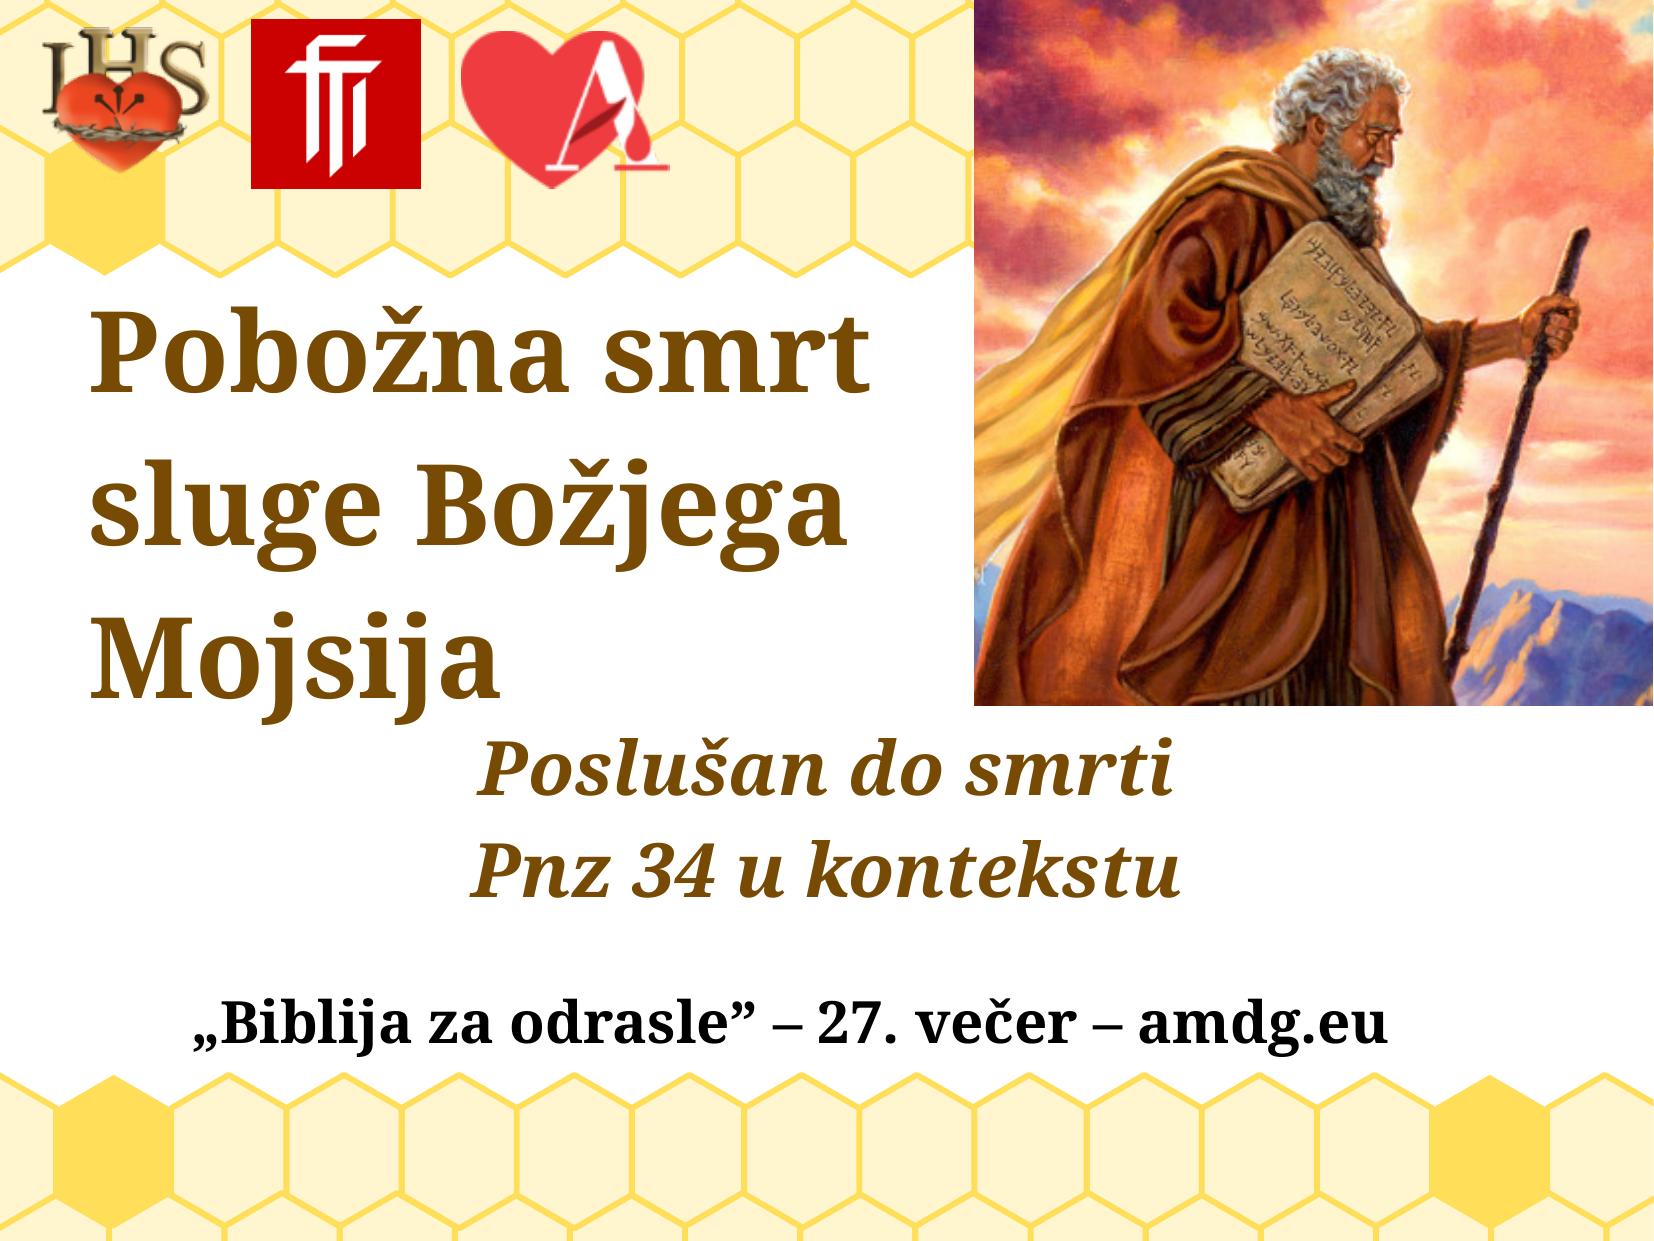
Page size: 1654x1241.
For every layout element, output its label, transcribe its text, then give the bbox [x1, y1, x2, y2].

picture [251, 19, 421, 189]
picture [41, 10, 211, 180]
subtitle Poslušan do smrti Pnz 34 u kontekstu [88, 718, 1565, 916]
picture [461, 31, 670, 189]
title Pobožna smrt sluge Božjega Mojsija [88, 295, 1123, 709]
text_box „Biblija za odrasle” – 27. večer – amdg.eu [177, 974, 1452, 1056]
picture [974, 0, 1653, 706]
